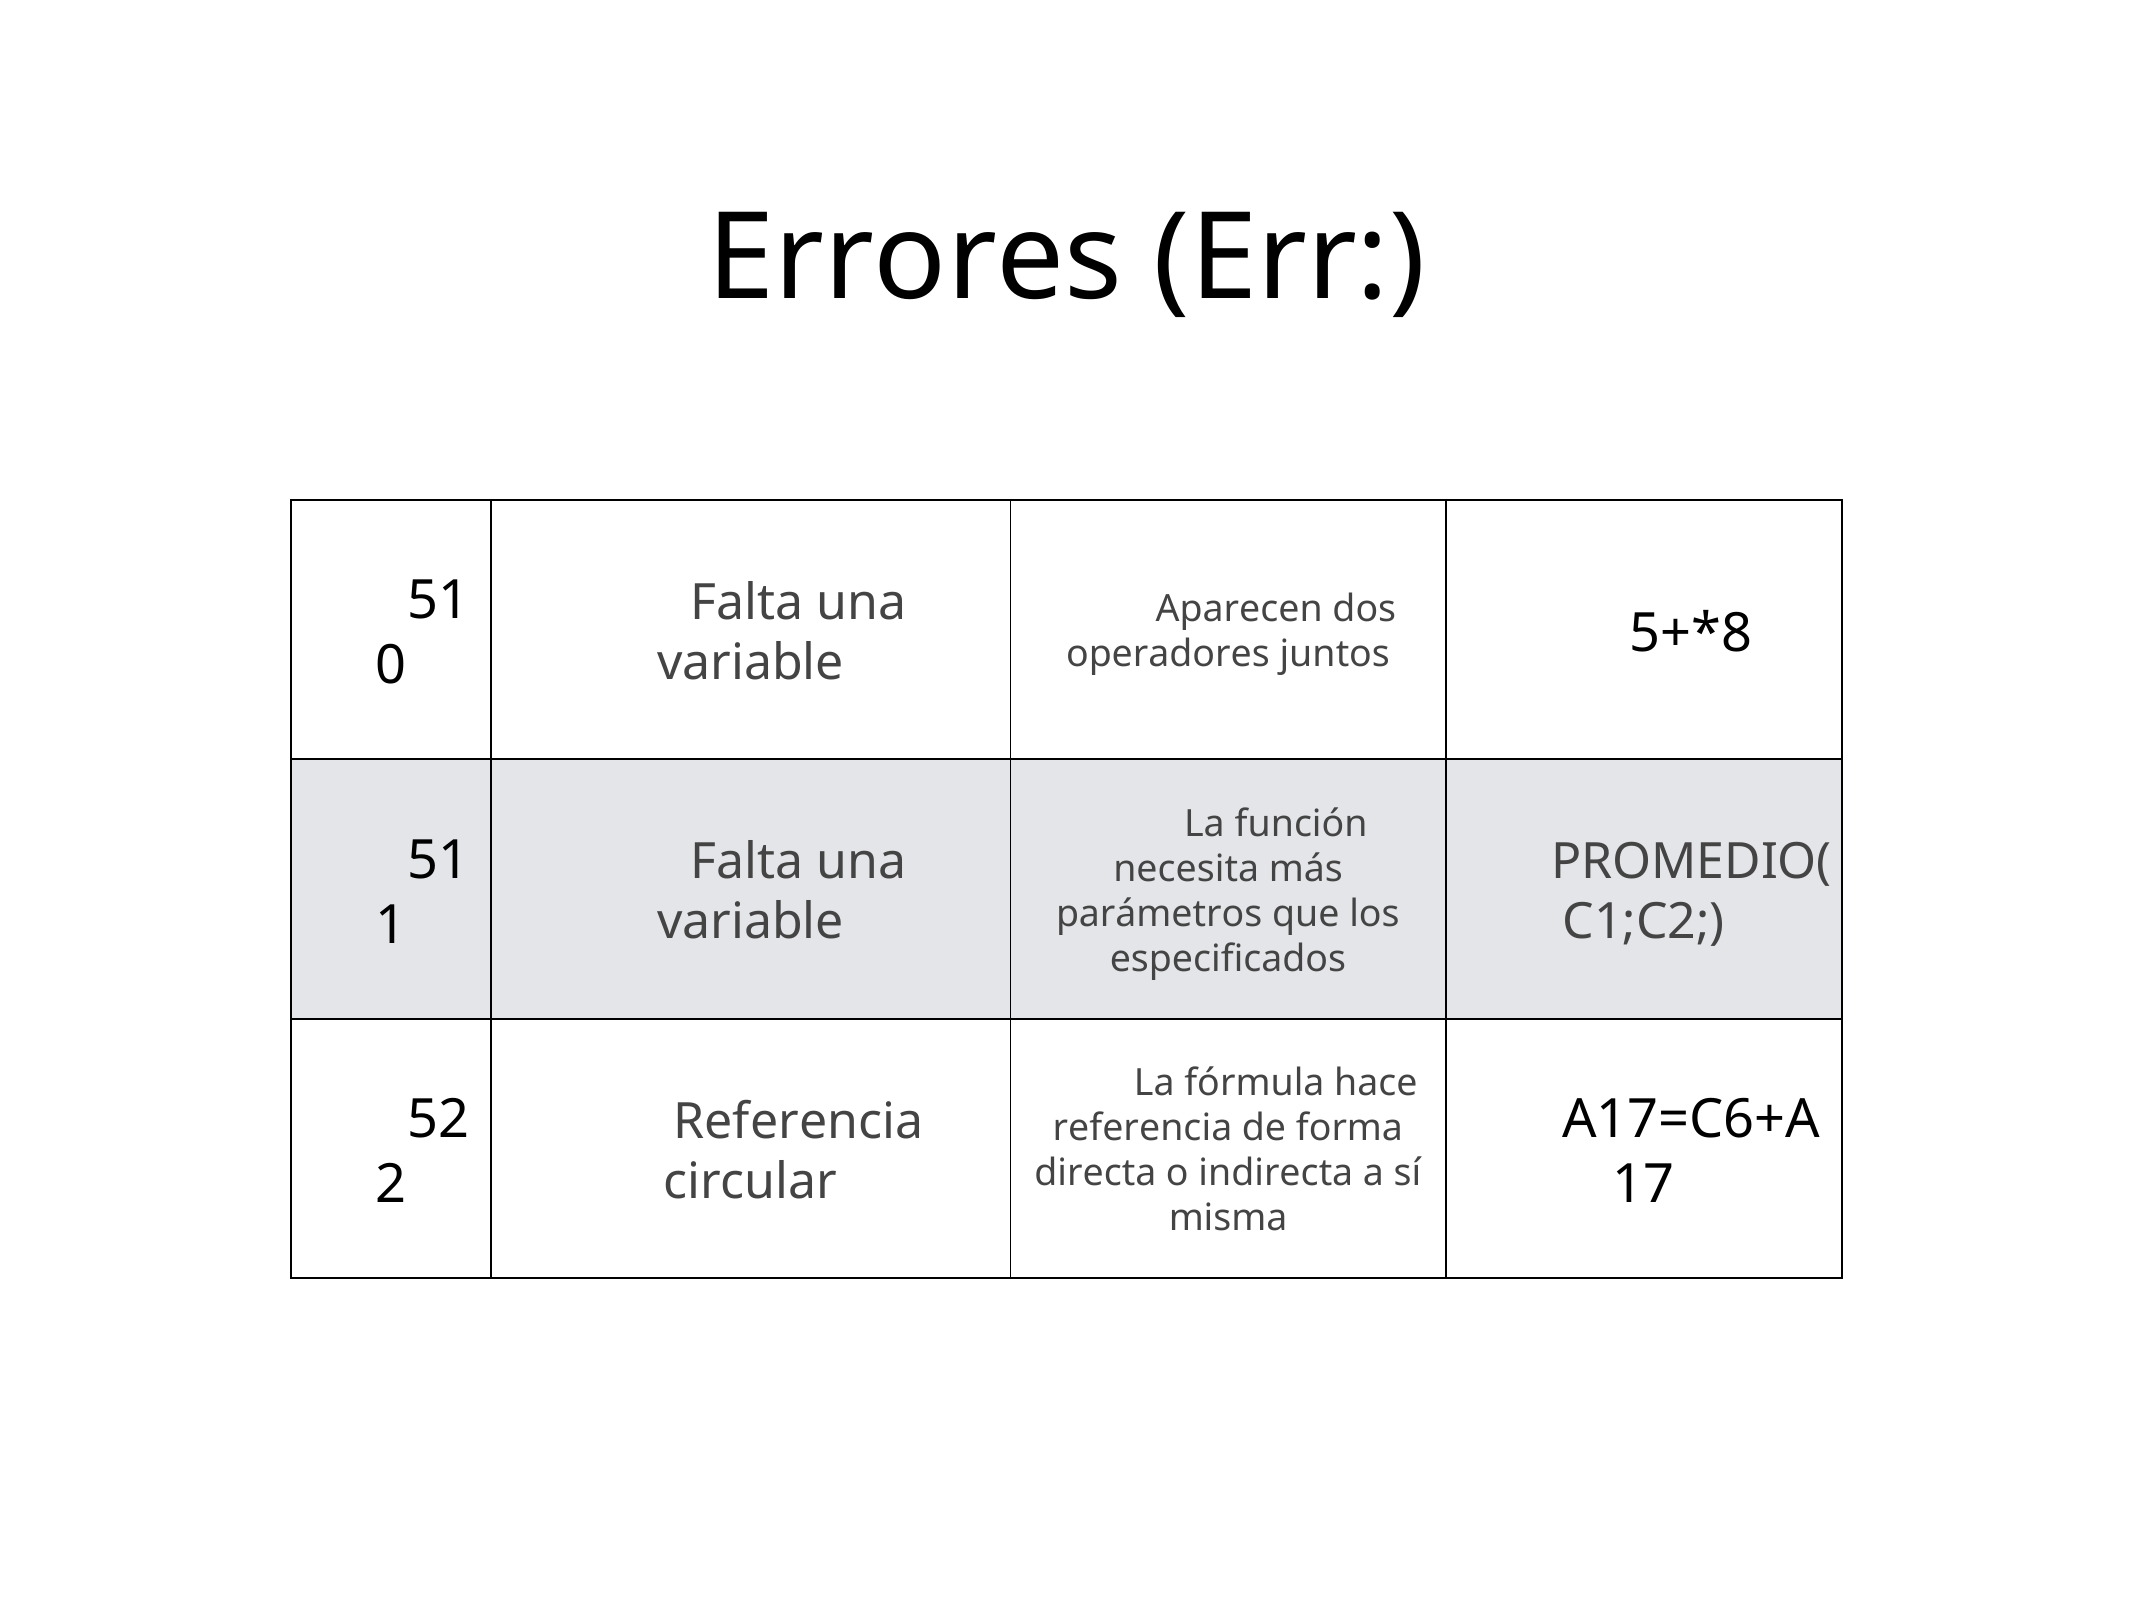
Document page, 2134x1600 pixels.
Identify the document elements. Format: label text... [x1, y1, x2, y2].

table_cell A17=C6+A17 [1447, 1020, 1841, 1277]
table_cell PROMEDIO(C1;C2;) [1447, 760, 1841, 1018]
table_cell La función necesita más parámetros que los especificados [1011, 760, 1445, 1018]
table_header Aparecen dos operadores juntos [1011, 501, 1445, 758]
table_cell Falta una variable [492, 760, 1010, 1018]
table_cell 522 [292, 1020, 490, 1277]
table_cell La fórmula hace referencia de forma directa o indirecta a sí misma [1011, 1020, 1445, 1277]
title Errores (Err:) [156, 72, 1978, 428]
table_header Falta una variable [492, 501, 1010, 758]
table_cell Referencia circular [492, 1020, 1010, 1277]
table_header 5+*8 [1447, 501, 1841, 758]
table_cell 511 [292, 760, 490, 1018]
table_header 510 [292, 501, 490, 758]
